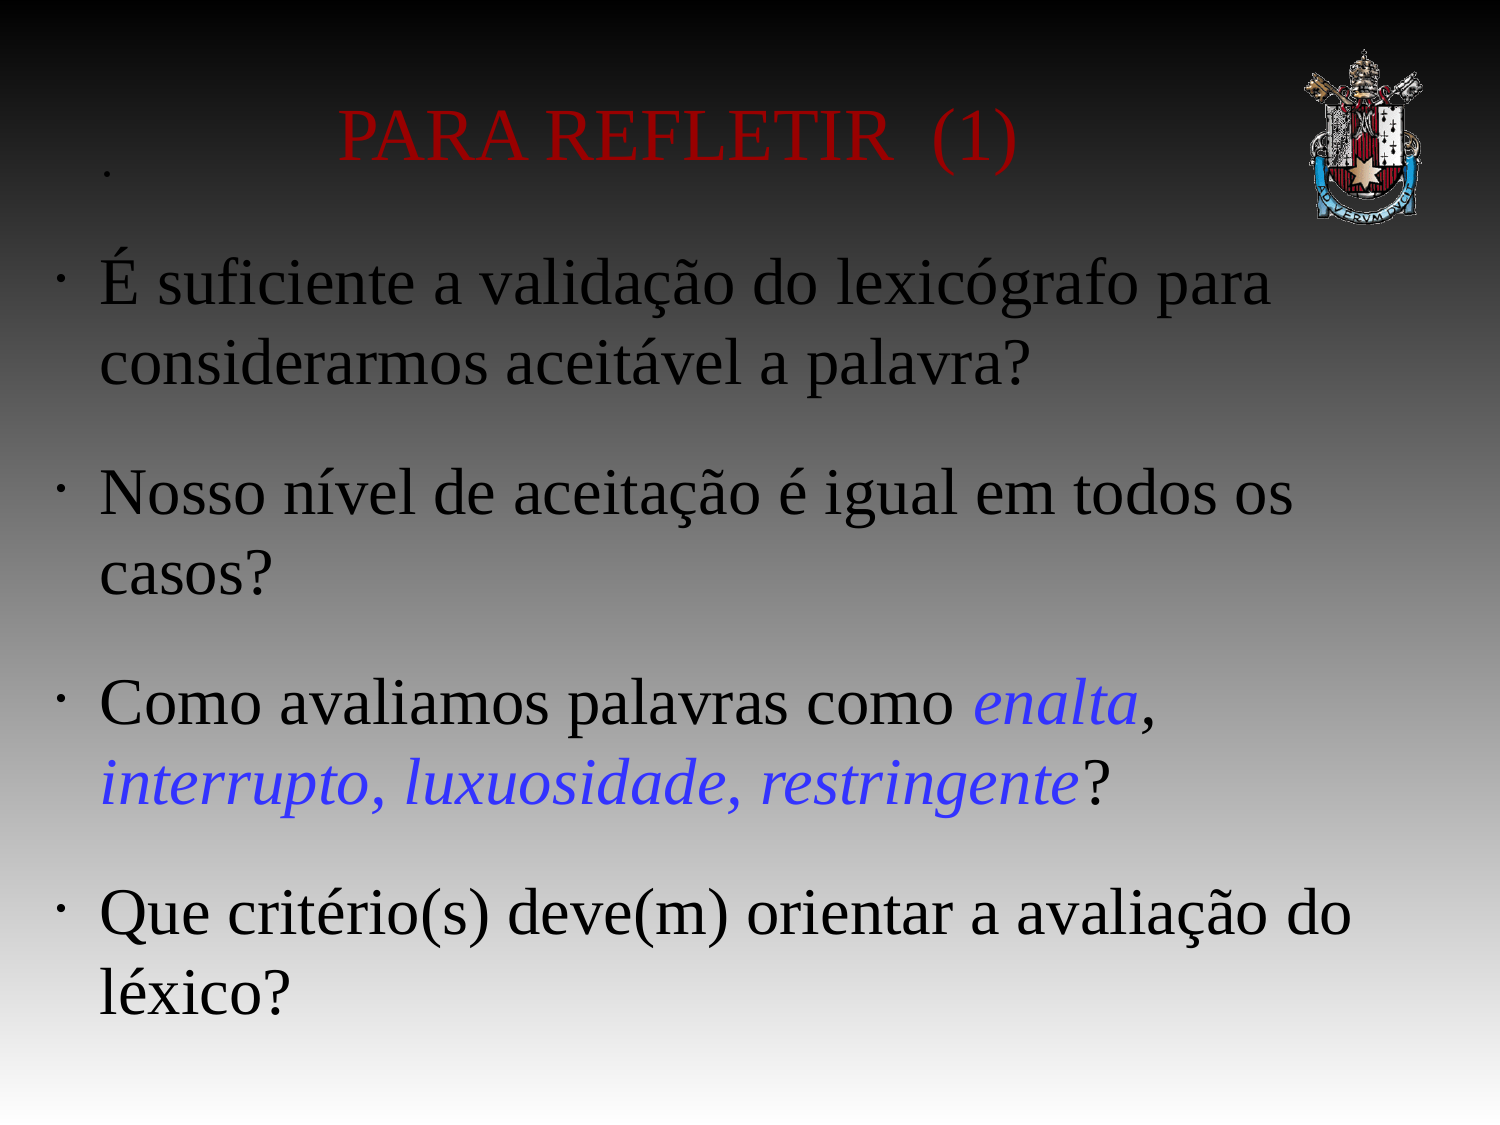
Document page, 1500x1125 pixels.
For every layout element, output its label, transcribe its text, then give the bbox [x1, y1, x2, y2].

chart [1304, 50, 1423, 78]
text_box PARA REFLETIR (1) É suficiente a validação do lexicógrafo para considerarmos aceitável a palavra? Nosso nível de aceitação é igual em todos os casos? Como avaliamos palavras como enalta, interrupto, luxuosidade, restringente? Que critério(s) deve(m) orientar a avaliação do léxico? [41, 78, 1447, 1116]
